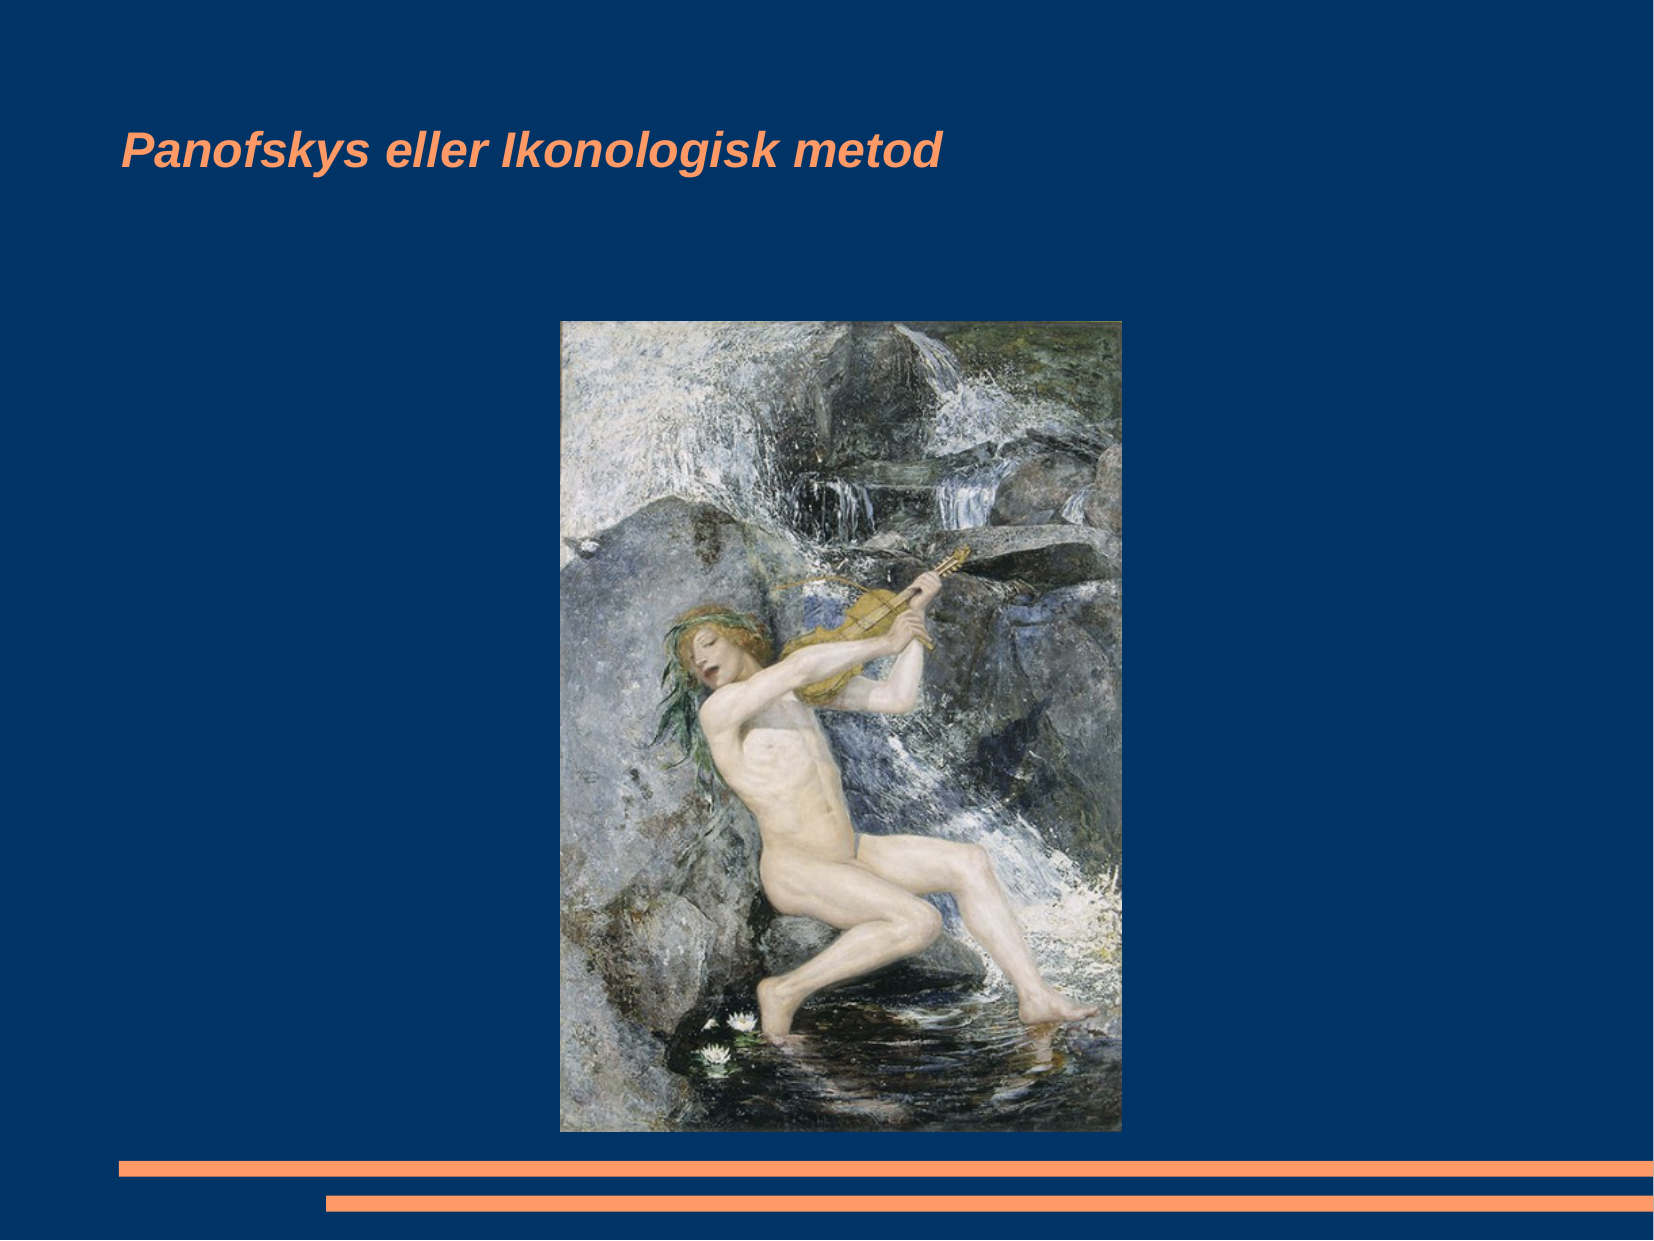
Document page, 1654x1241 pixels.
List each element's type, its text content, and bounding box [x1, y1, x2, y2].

title Panofskys eller Ikonologisk metod [121, 46, 1534, 254]
picture [560, 321, 1122, 1132]
